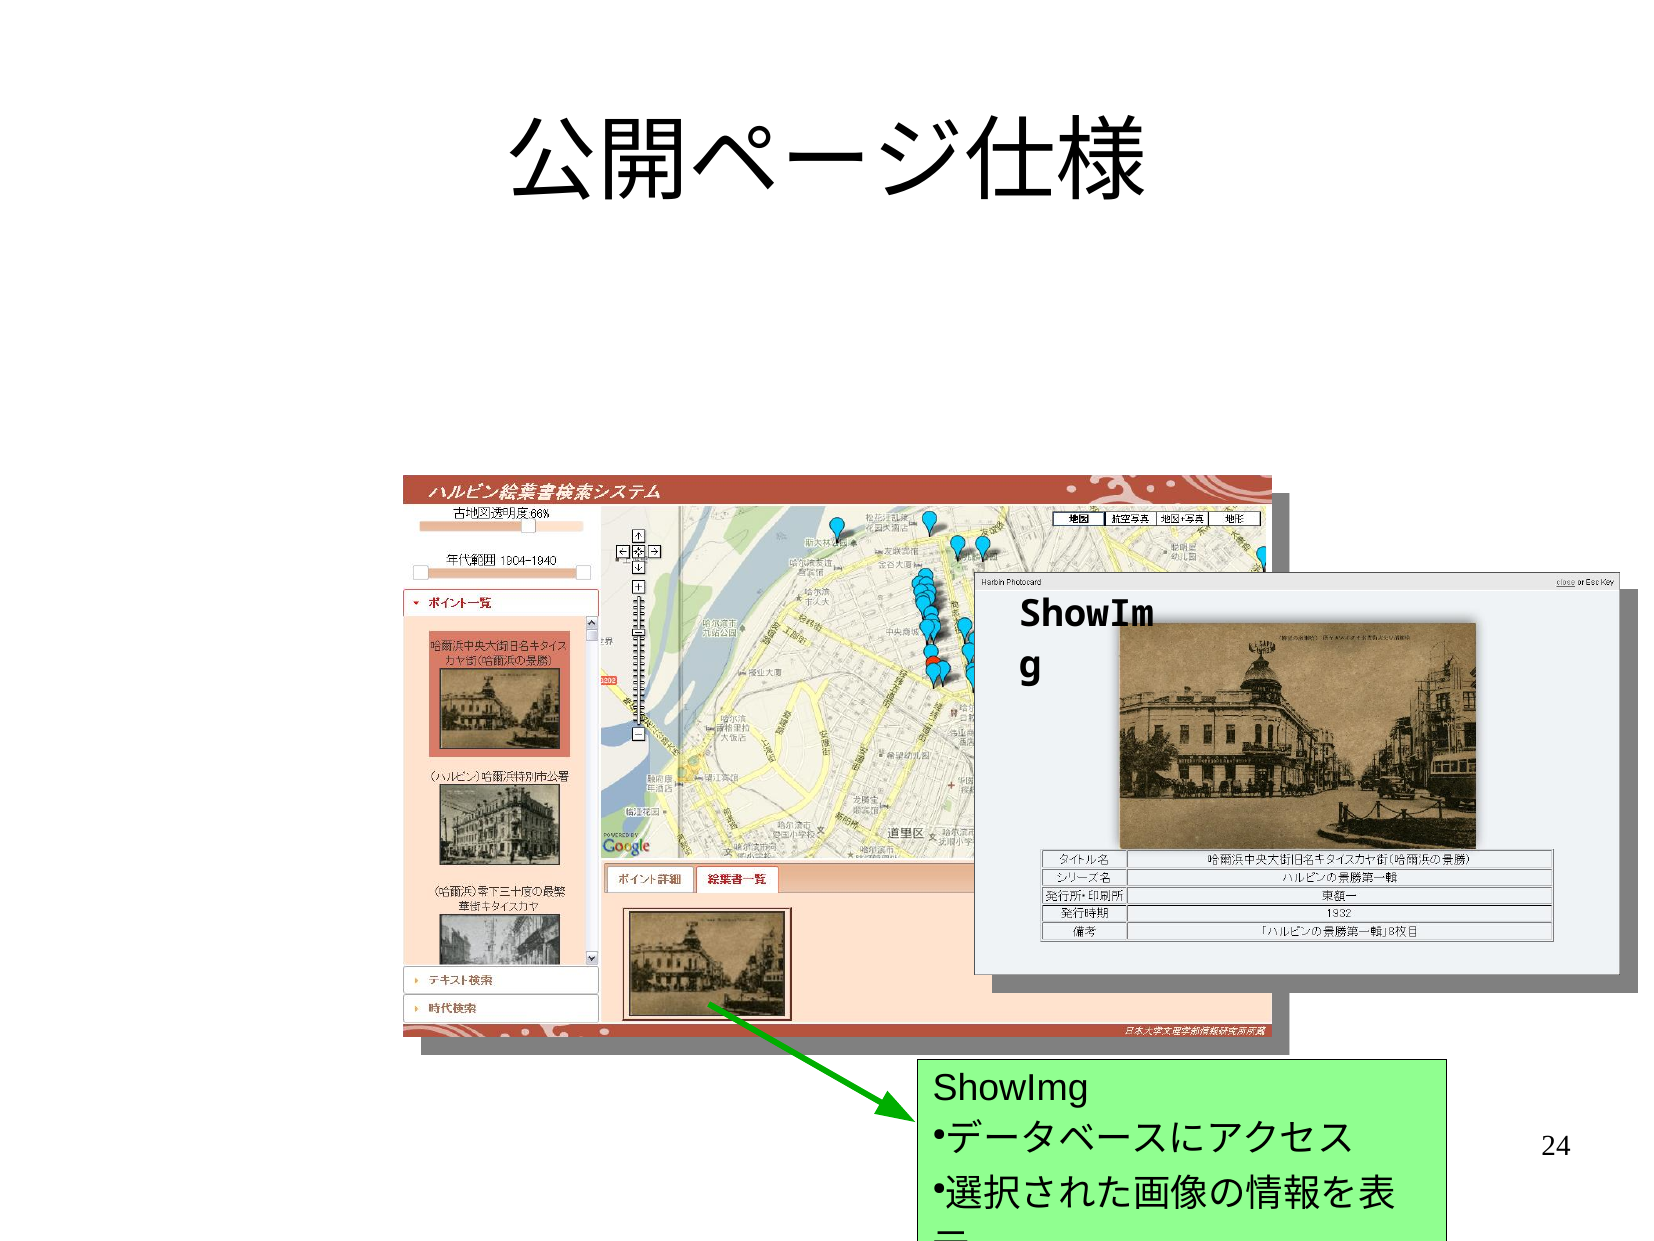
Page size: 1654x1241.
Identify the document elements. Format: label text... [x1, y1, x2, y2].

picture [403, 475, 1620, 1037]
text_box ShowImg [1003, 578, 1182, 632]
title 公開ページ仕様 [82, 56, 1571, 250]
text_box ShowImg データベースにアクセス 選択された画像の情報を表示 [917, 1059, 1447, 1219]
